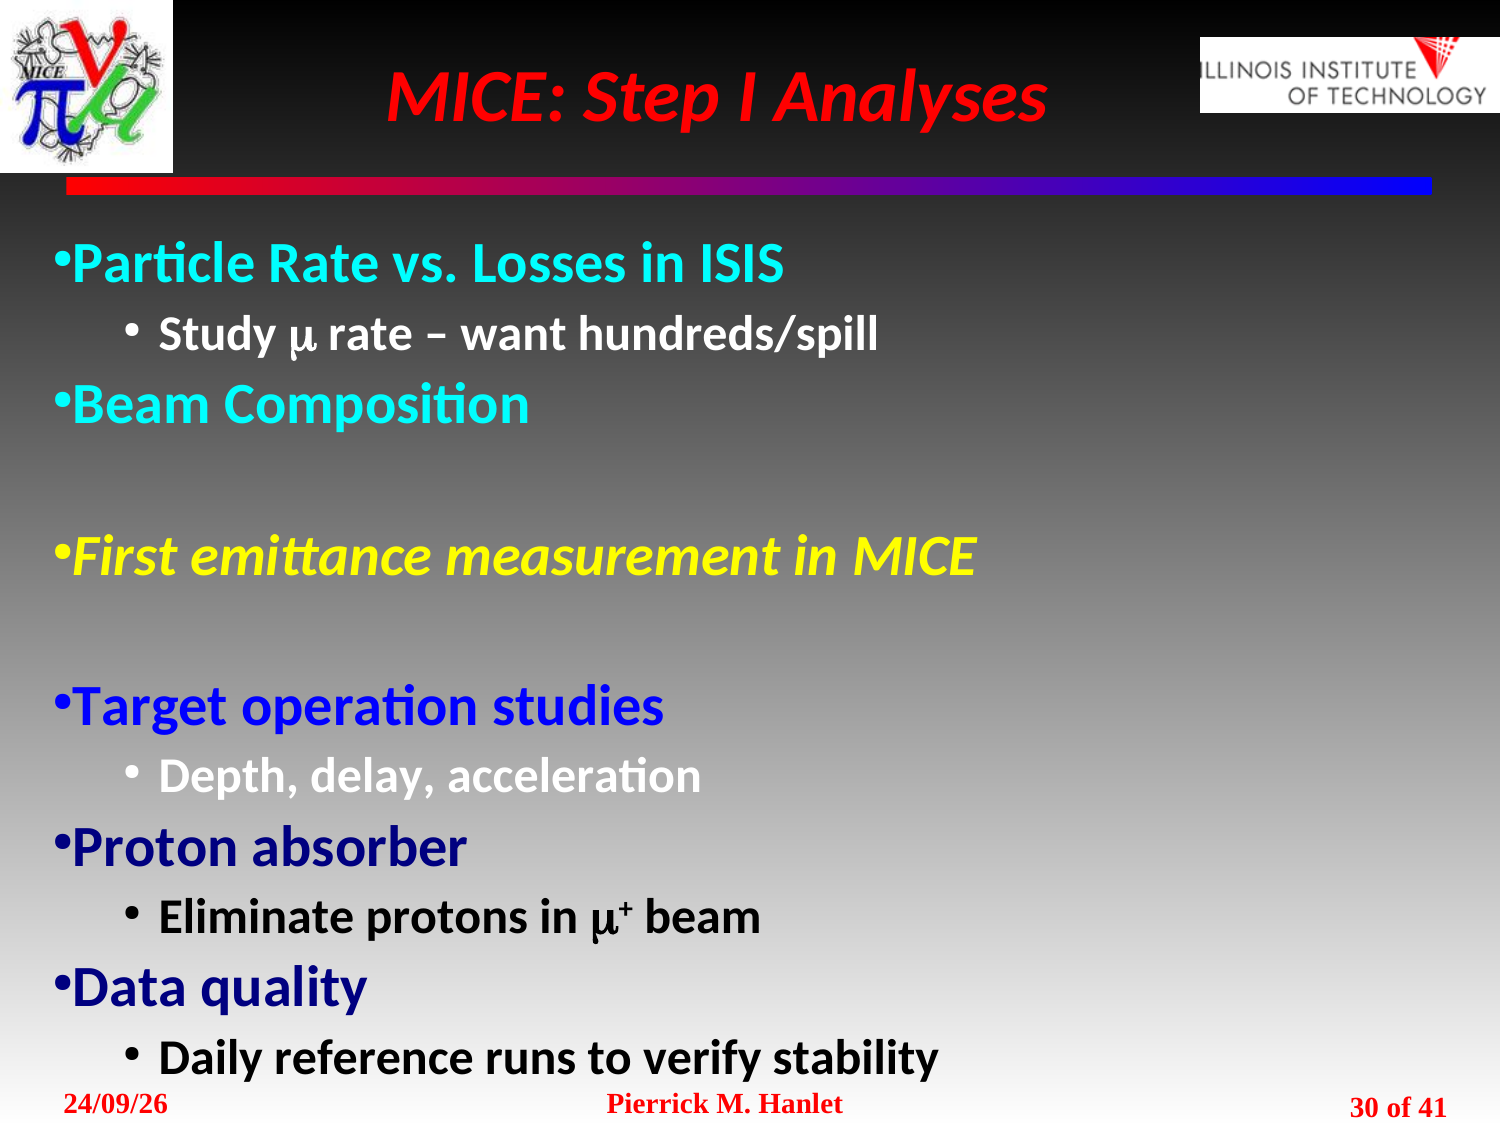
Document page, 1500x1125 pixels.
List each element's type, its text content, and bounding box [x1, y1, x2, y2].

title MICE: Step I Analyses [234, 8, 1200, 181]
picture [1200, 37, 1500, 113]
text_box Particle Rate vs. Losses in ISIS Study m rate – want hundreds/spill Beam Composition First emittance measurement in MICE Target operation studies Depth, delay, acceleration Proton absorber Eliminate protons in m+ beam Data quality Daily reference runs to verify stability [37, 224, 1463, 1093]
picture [0, 0, 173, 173]
